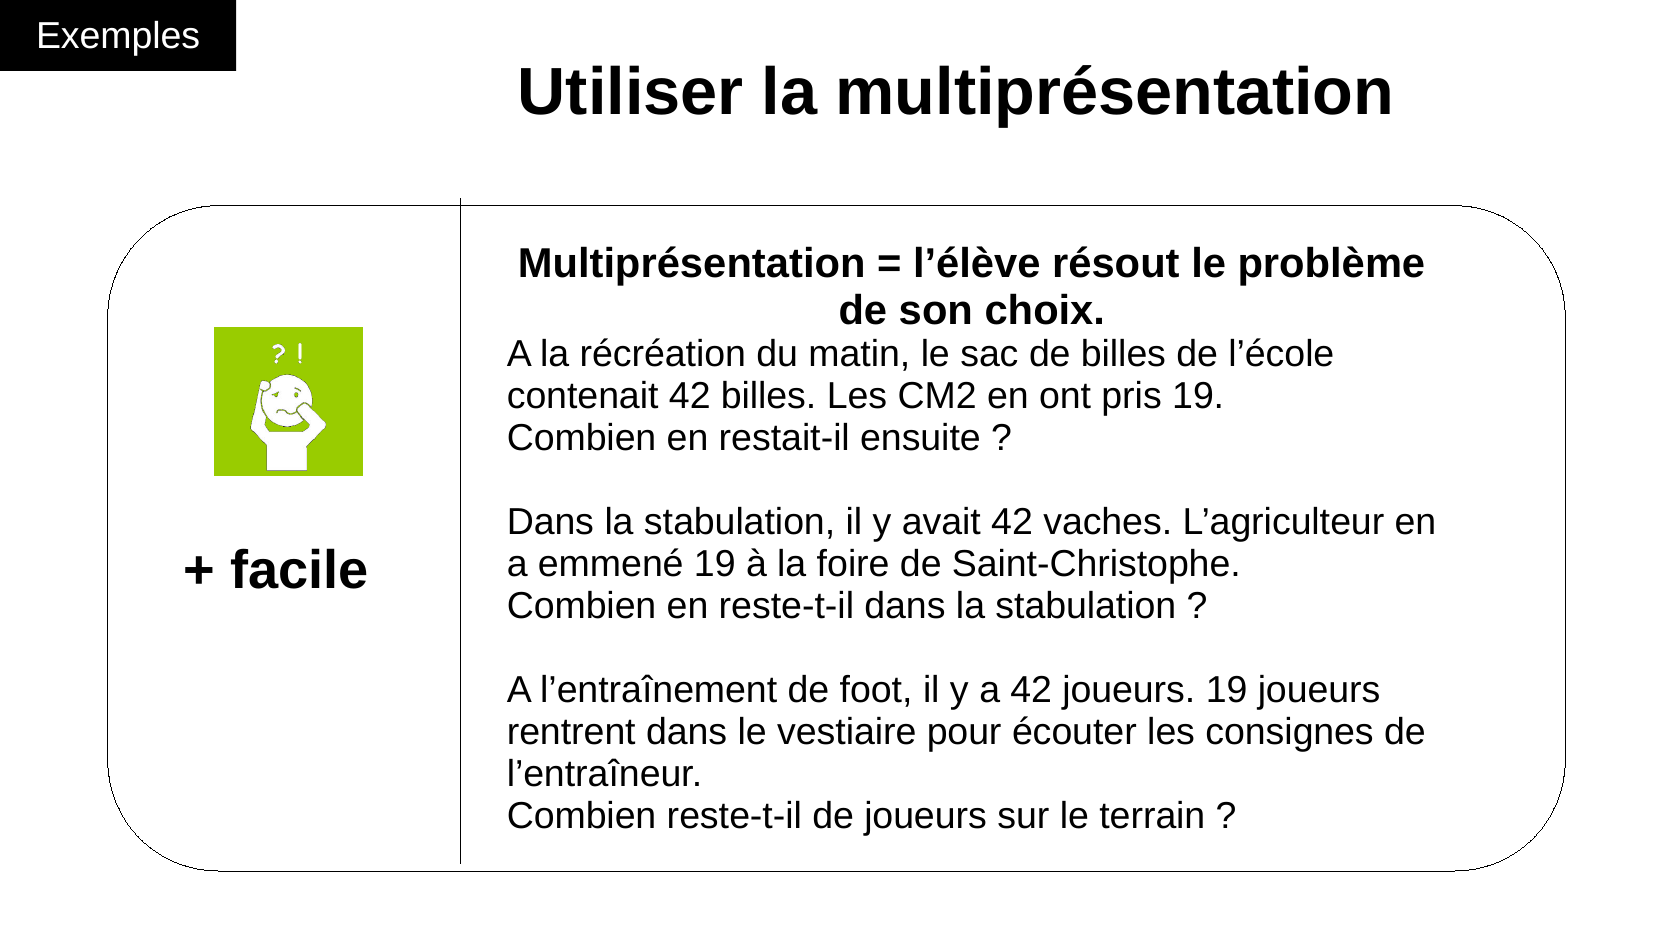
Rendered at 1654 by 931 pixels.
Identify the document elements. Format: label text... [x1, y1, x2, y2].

text_box Multiprésentation = l’élève résout le problème de son choix. A la récréation du matin, le sac de billes de l’école contenait 42 billes. Les CM2 en ont pris 19. Combien en restait-il ensuite ? Dans la stabulation, il y avait 42 vaches. L’agriculteur en a emmené 19 à la foire de Saint-Christophe. Combien en reste-t-il dans la stabulation ? A l’entraînement de foot, il y a 42 joueurs. 19 joueurs rentrent dans le vestiaire pour écouter les consignes de l’entraîneur. Combien reste-t-il de joueurs sur le terrain ? [492, 221, 1466, 856]
text_box + facile [124, 531, 430, 745]
picture [214, 327, 363, 476]
text_box Exemples [0, 0, 237, 71]
text_box Utiliser la multiprésentation [129, 47, 1654, 212]
